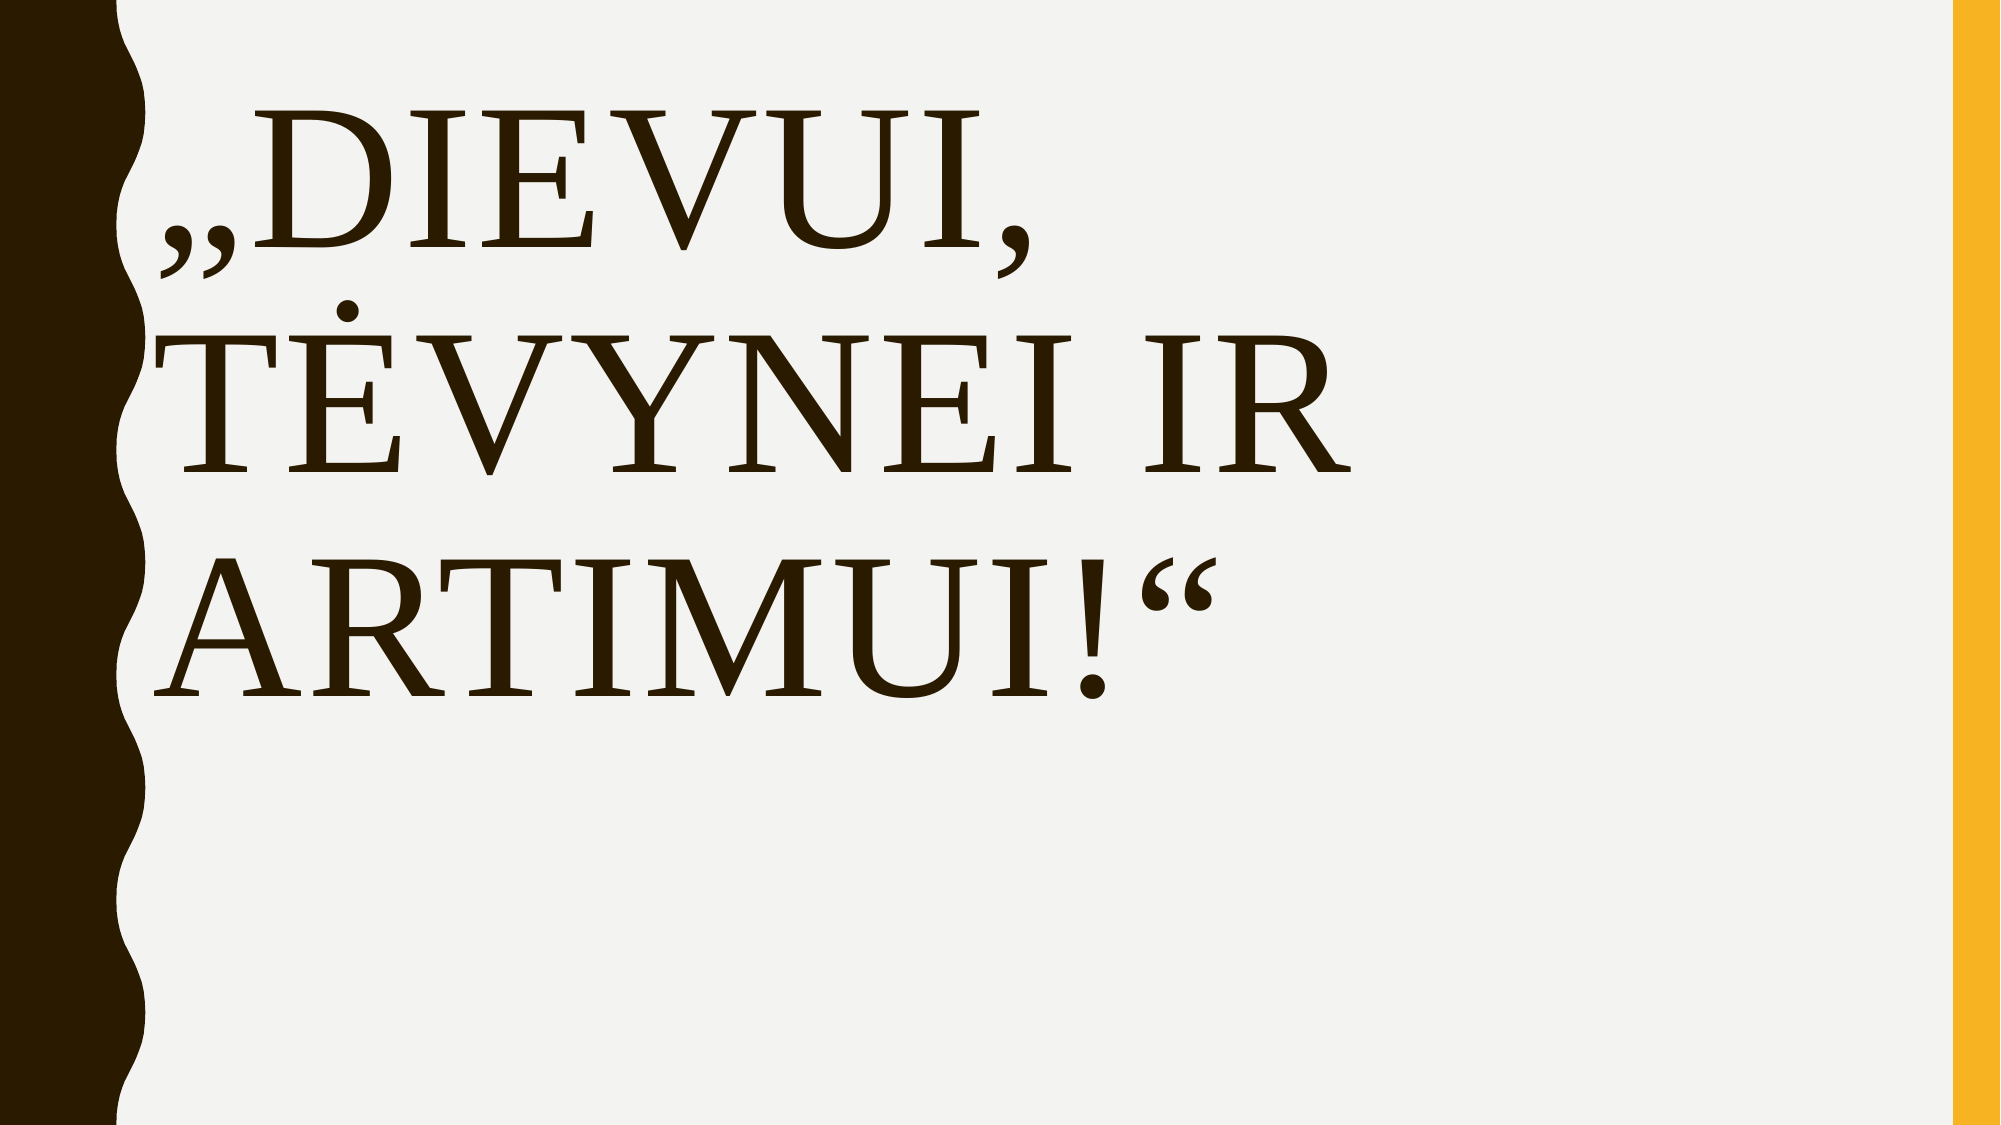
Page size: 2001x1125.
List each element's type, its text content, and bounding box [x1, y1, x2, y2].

title „Dievui, Tėvynei ir Artimui!“ [137, 59, 1863, 1021]
